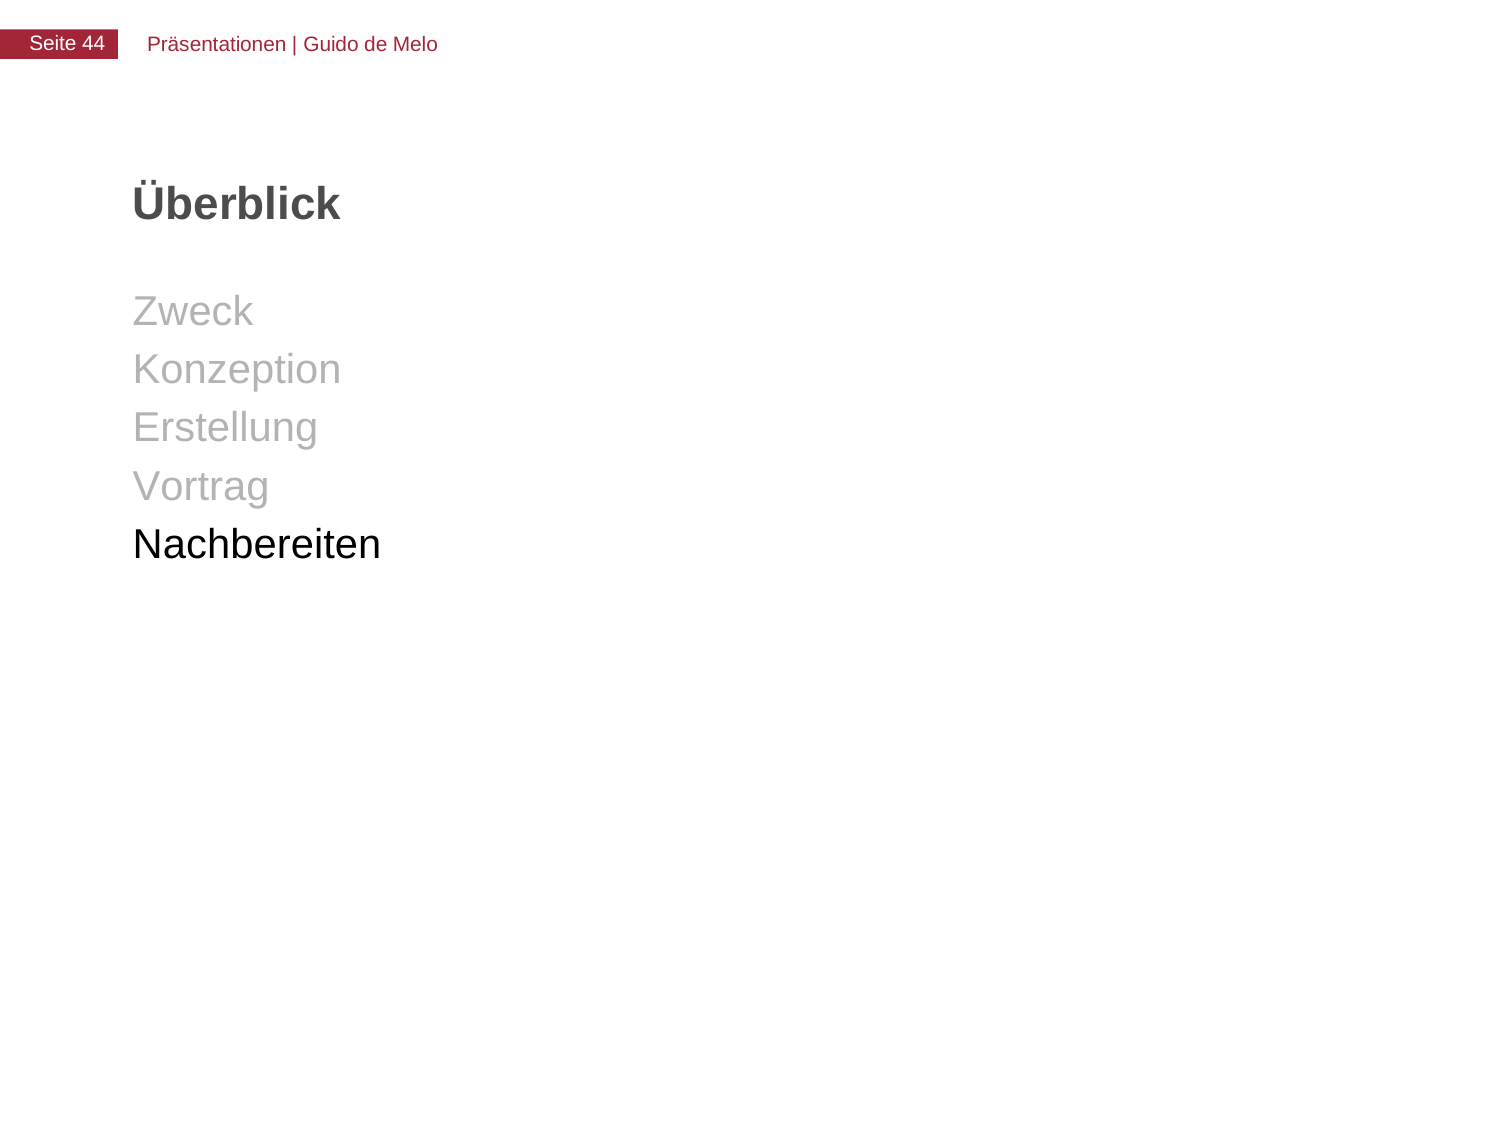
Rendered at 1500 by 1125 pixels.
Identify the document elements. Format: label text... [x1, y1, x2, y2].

list Zweck Konzeption Erstellung Vortrag Nachbereiten [132, 287, 1371, 888]
title Überblick [132, 149, 1413, 258]
